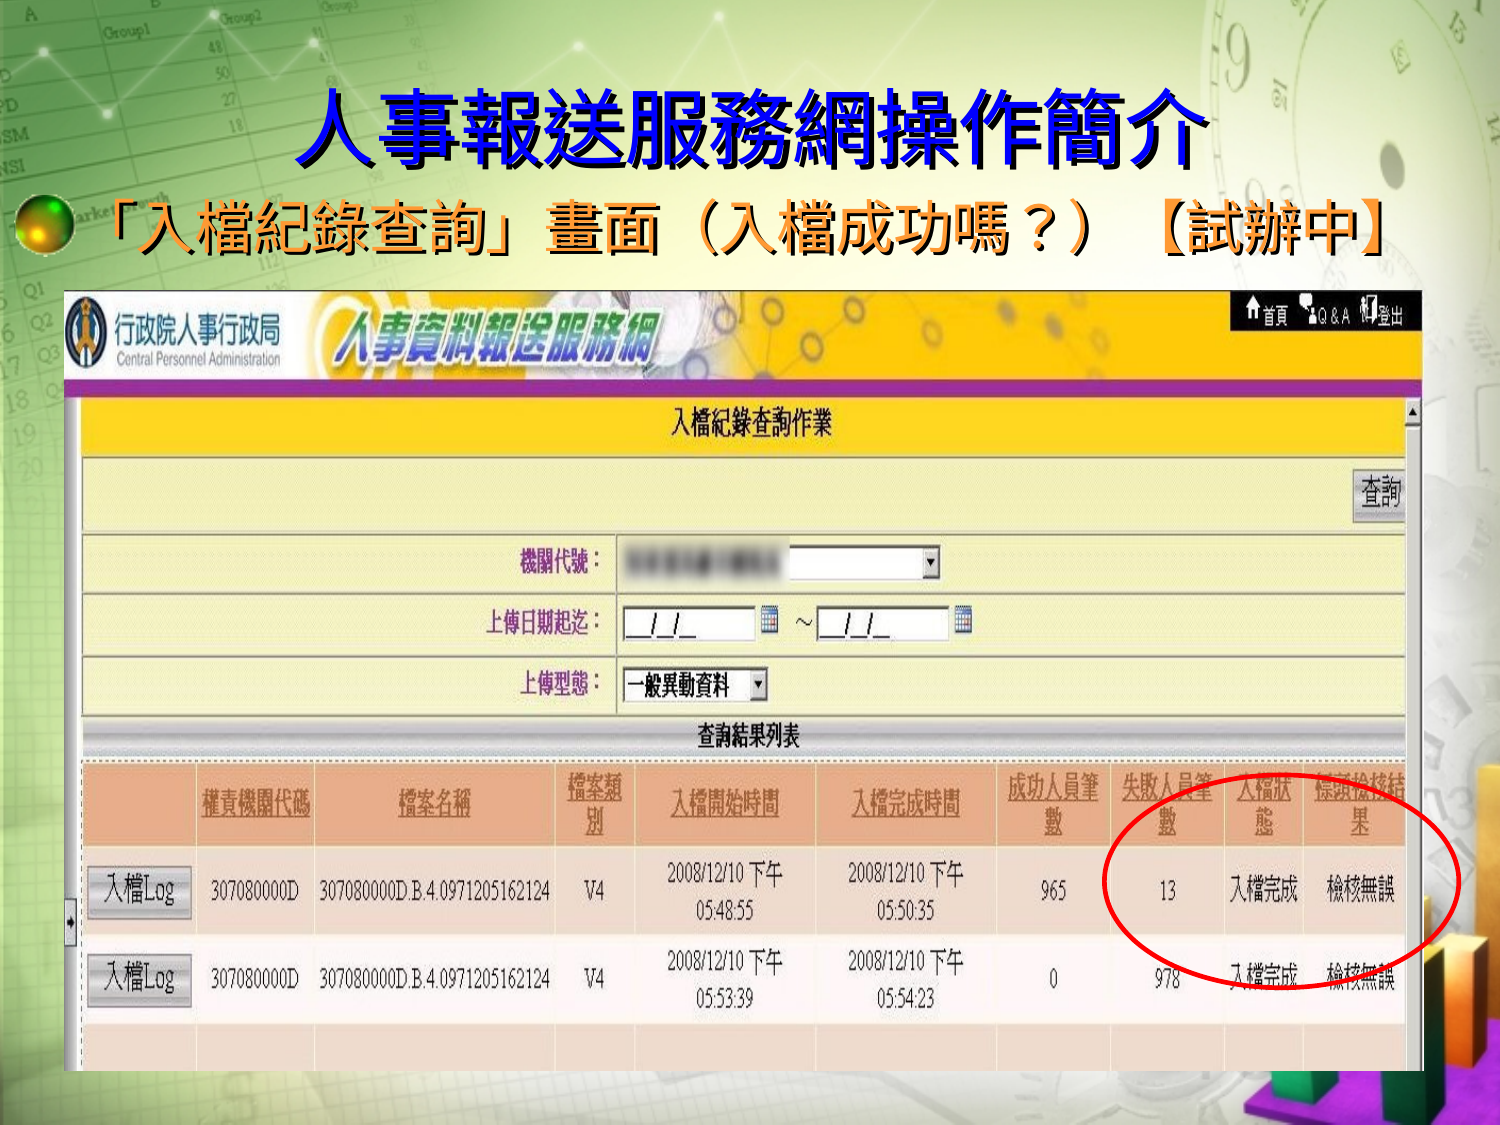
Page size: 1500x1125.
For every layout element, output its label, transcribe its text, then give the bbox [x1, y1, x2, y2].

picture [0, 0, 1500, 1125]
title 人事報送服務網操作簡介 [112, 30, 1388, 196]
list 「入檔紀錄查詢」畫面（入檔成功嗎？）【試辦中】 [0, 196, 1447, 303]
